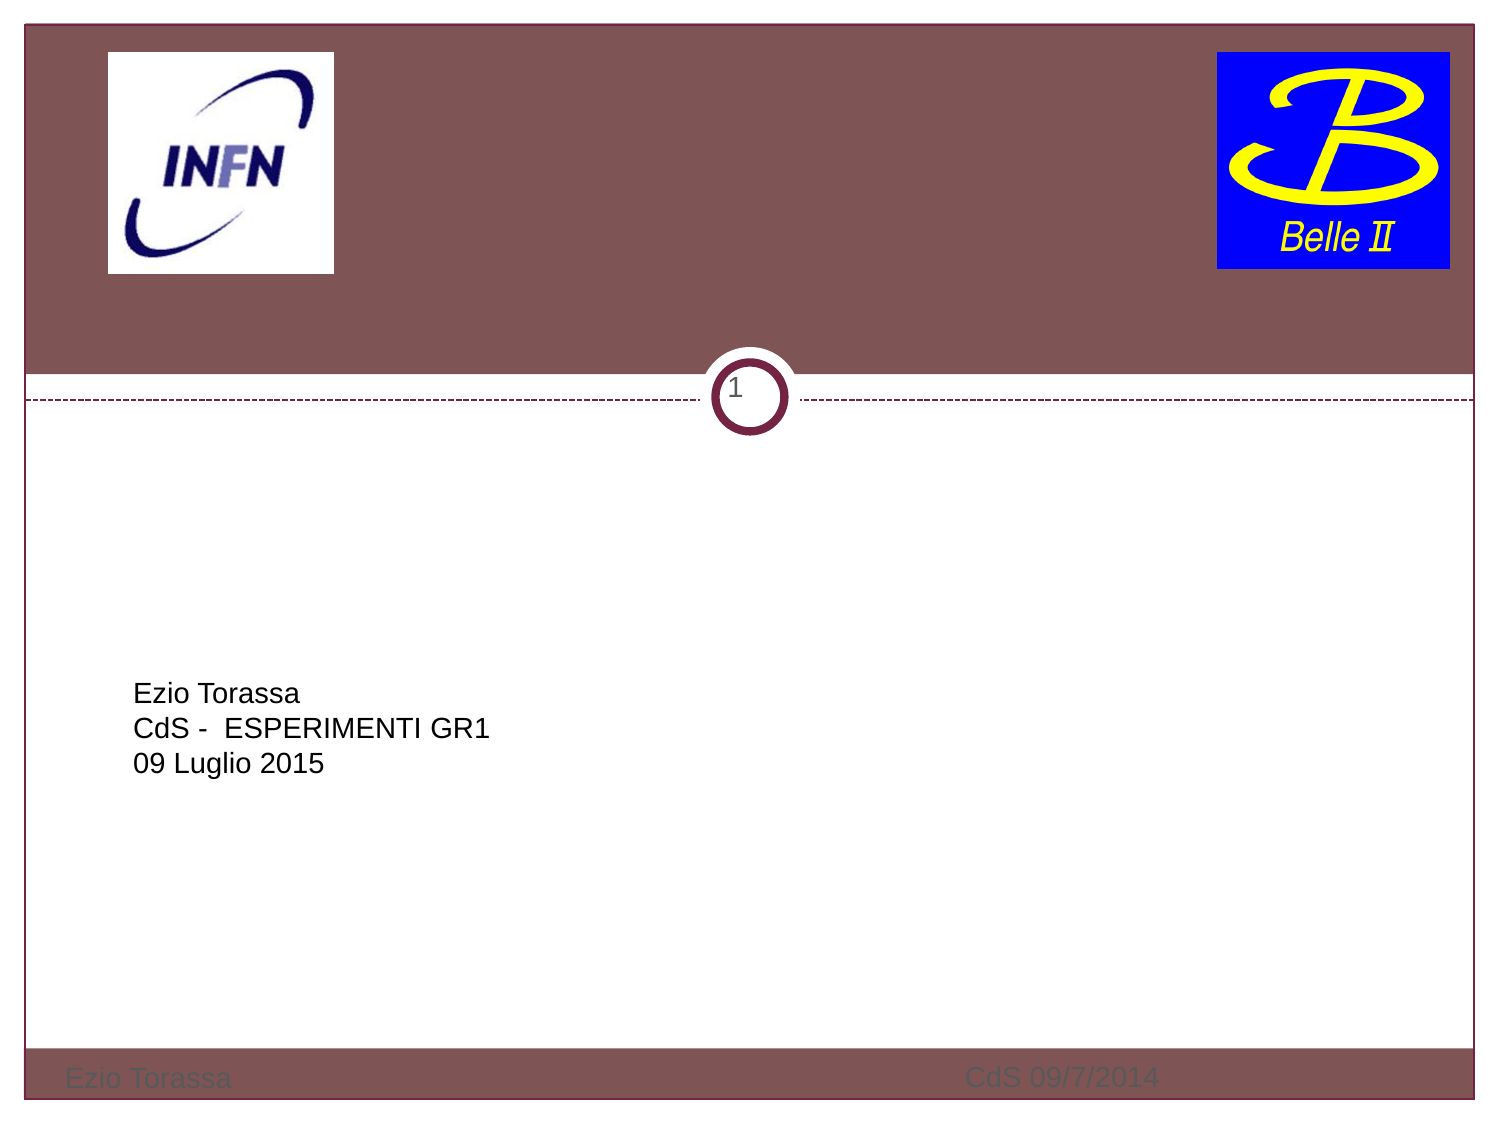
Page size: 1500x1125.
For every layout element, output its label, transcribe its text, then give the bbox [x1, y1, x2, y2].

footer Ezio Torassa [50, 1051, 638, 1112]
slide_number <number> [712, 360, 798, 443]
picture [1217, 52, 1450, 269]
slide_number CdS 09/7/2014 [950, 1050, 1450, 1111]
list Ezio Torassa CdS - ESPERIMENTI GR1 09 Luglio 2015 [118, 667, 1394, 947]
title Belle II [118, 87, 1394, 338]
picture [108, 52, 334, 274]
